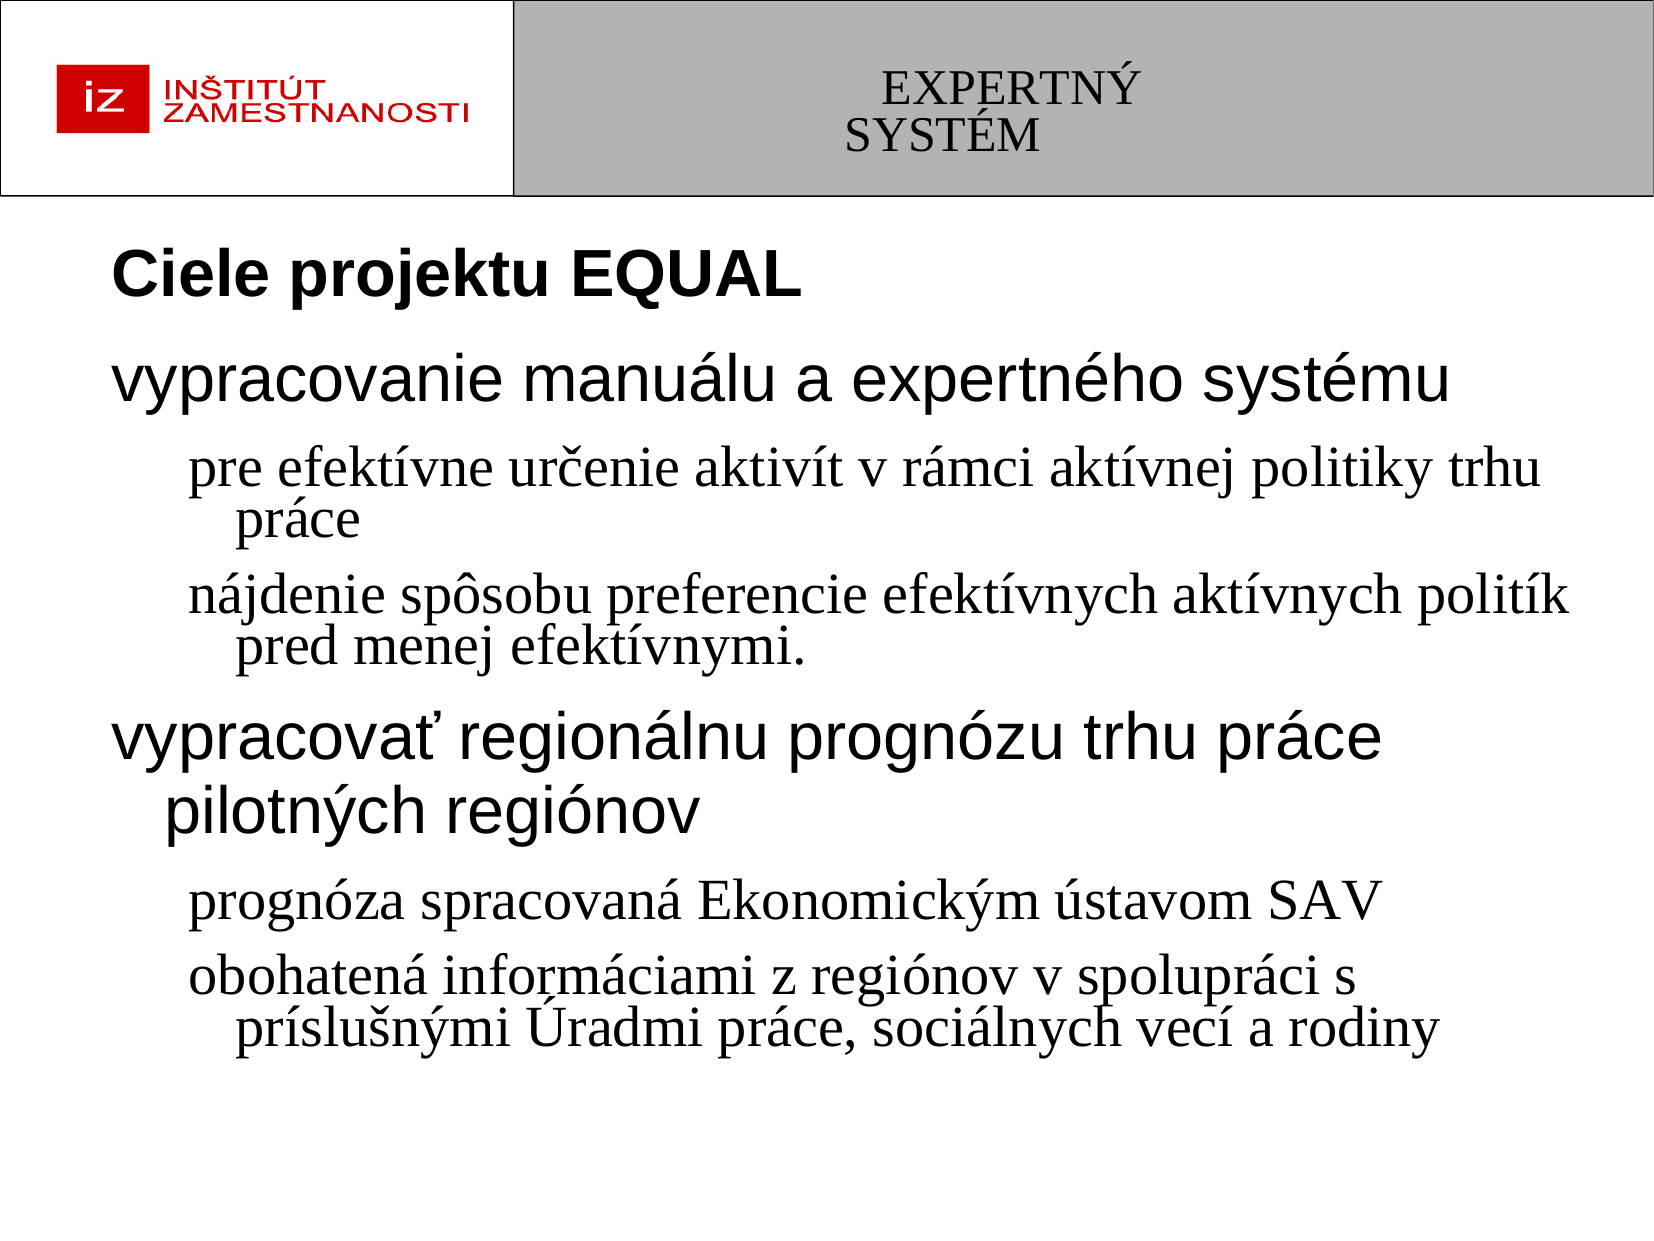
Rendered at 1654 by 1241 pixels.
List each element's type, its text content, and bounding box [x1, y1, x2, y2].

text_box EXPERTNÝ SYSTÉM [829, 59, 1359, 130]
text_box [0, 0, 1654, 197]
picture [5, 5, 513, 190]
list Ciele projektu EQUAL vypracovanie manuálu a expertného systému pre efektívne určenie aktivít v rámci aktívnej politiky trhu práce nájdenie spôsobu preferencie efektívnych aktívnych politík pred menej efektívnymi. vypracovať regionálnu prognózu trhu práce pilotných regiónov prognóza spracovaná Ekonomickým ústavom SAV obohatená informáciami z regiónov v spolupráci s príslušnými Úradmi práce, sociálnych vecí a rodiny [94, 236, 1595, 1057]
